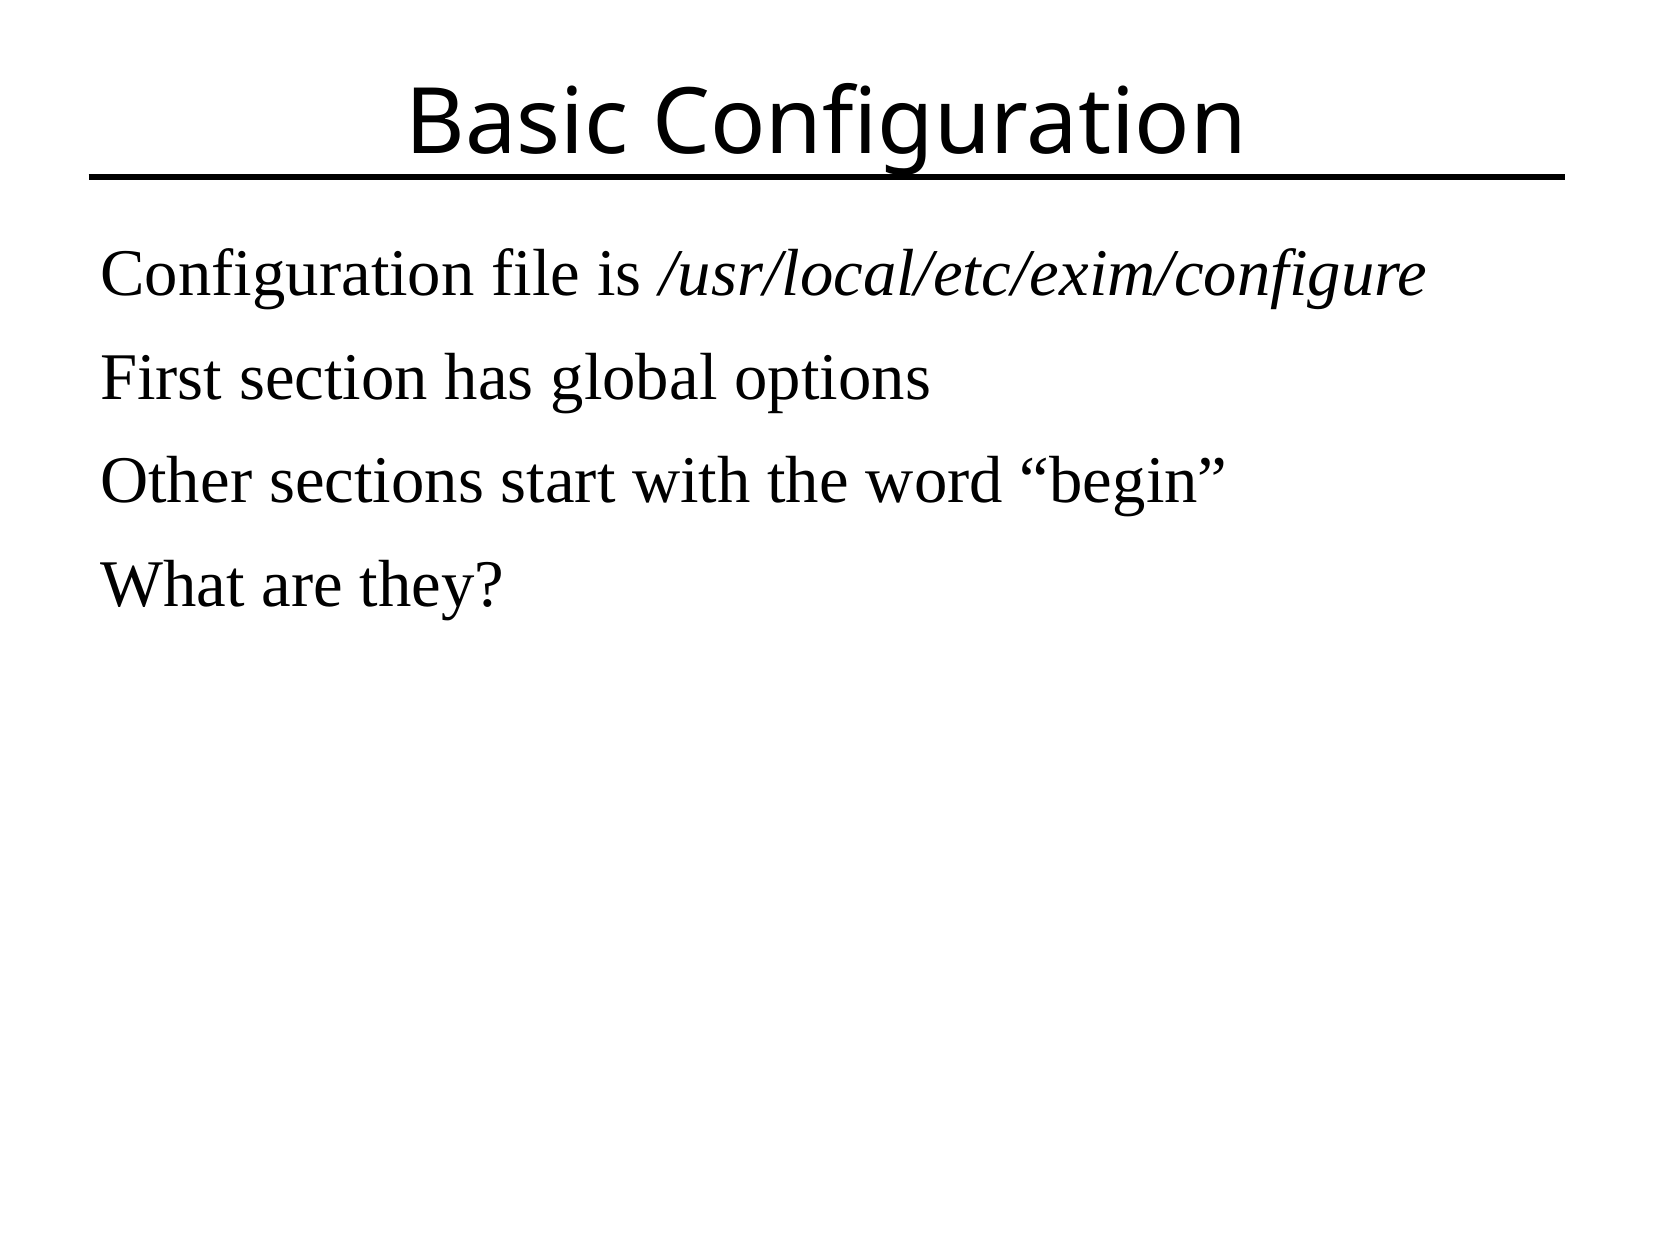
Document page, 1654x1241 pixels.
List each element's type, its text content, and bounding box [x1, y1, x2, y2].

list Configuration file is /usr/local/etc/exim/configure First section has global options Other sections start with the word “begin” What are they? [82, 236, 1571, 1123]
title Basic Configuration [82, 29, 1571, 207]
